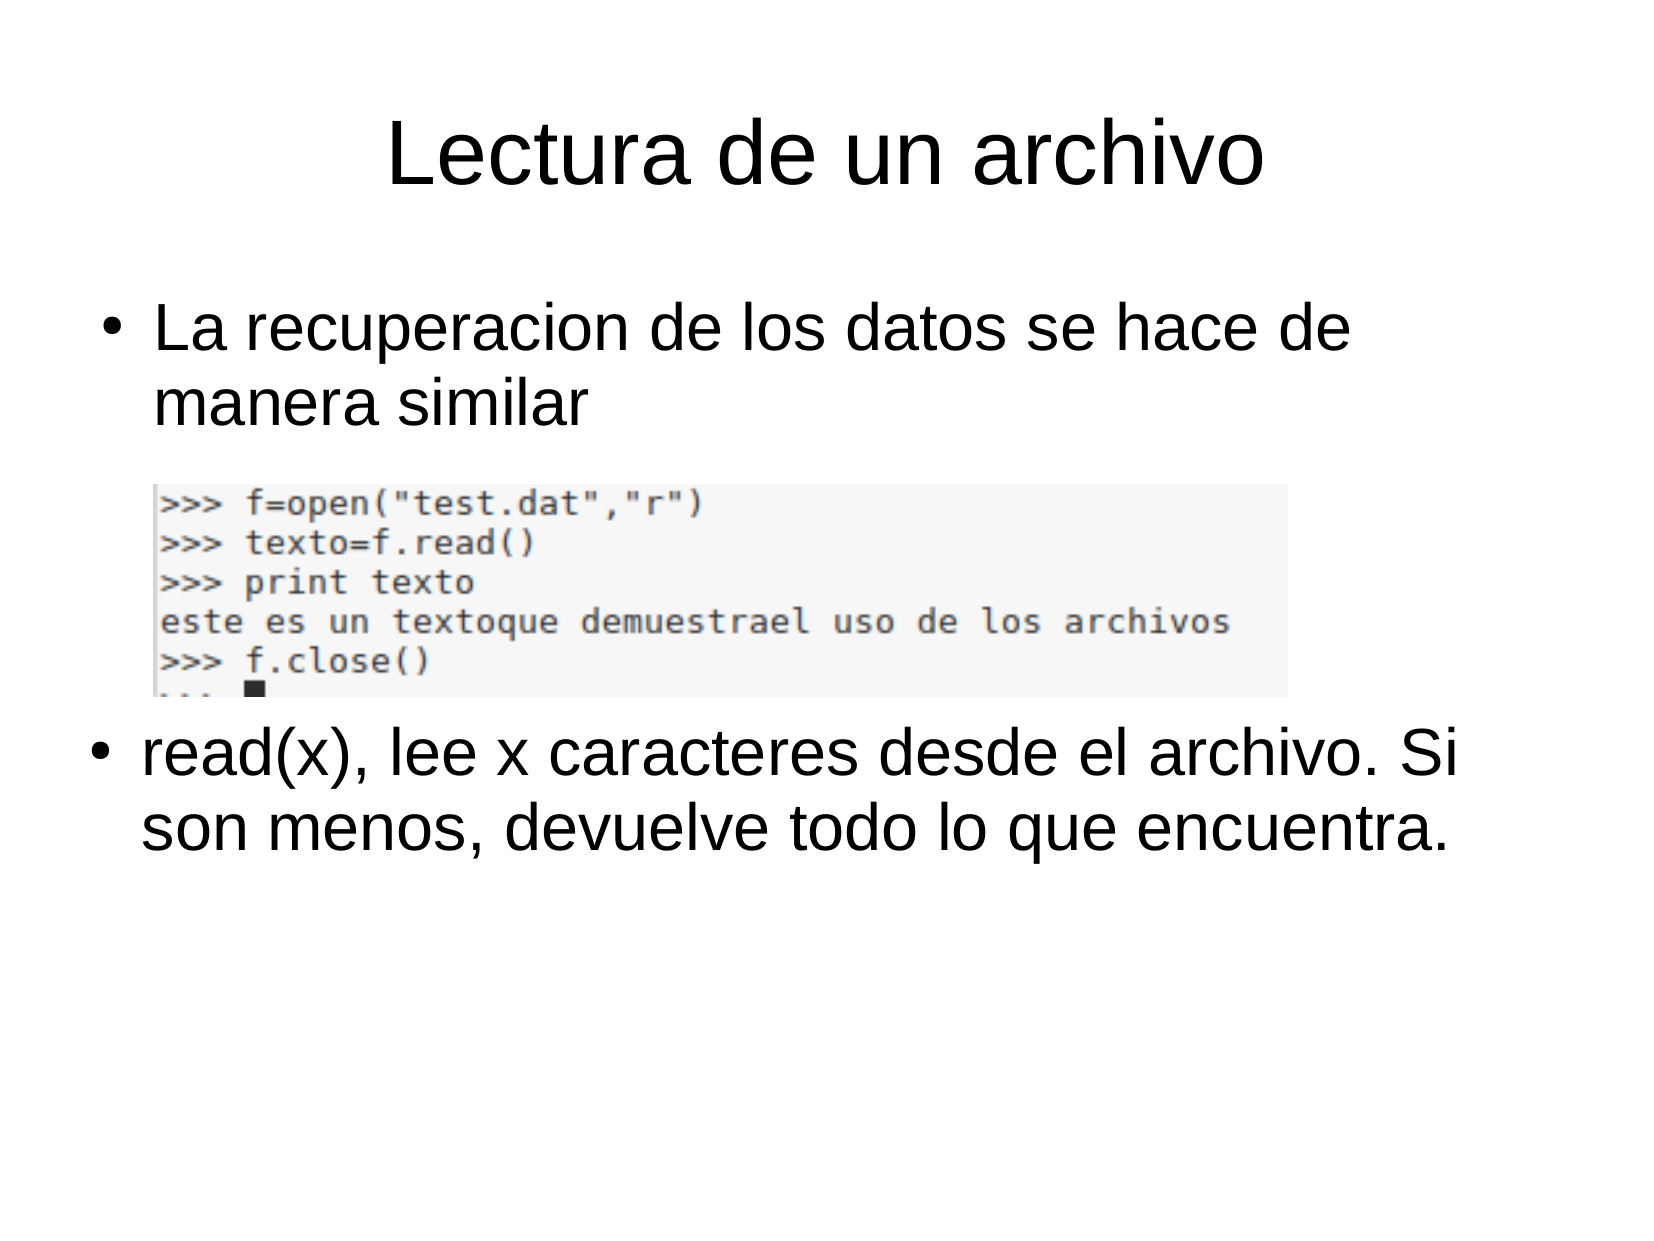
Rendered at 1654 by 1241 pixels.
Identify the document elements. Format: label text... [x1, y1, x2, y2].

list La recuperacion de los datos se hace de manera similar [82, 290, 1571, 497]
title Lectura de un archivo [82, 49, 1571, 257]
picture [153, 484, 1288, 697]
list read(x), lee x caracteres desde el archivo. Si son menos, devuelve todo lo que encuentra. [70, 715, 1559, 922]
